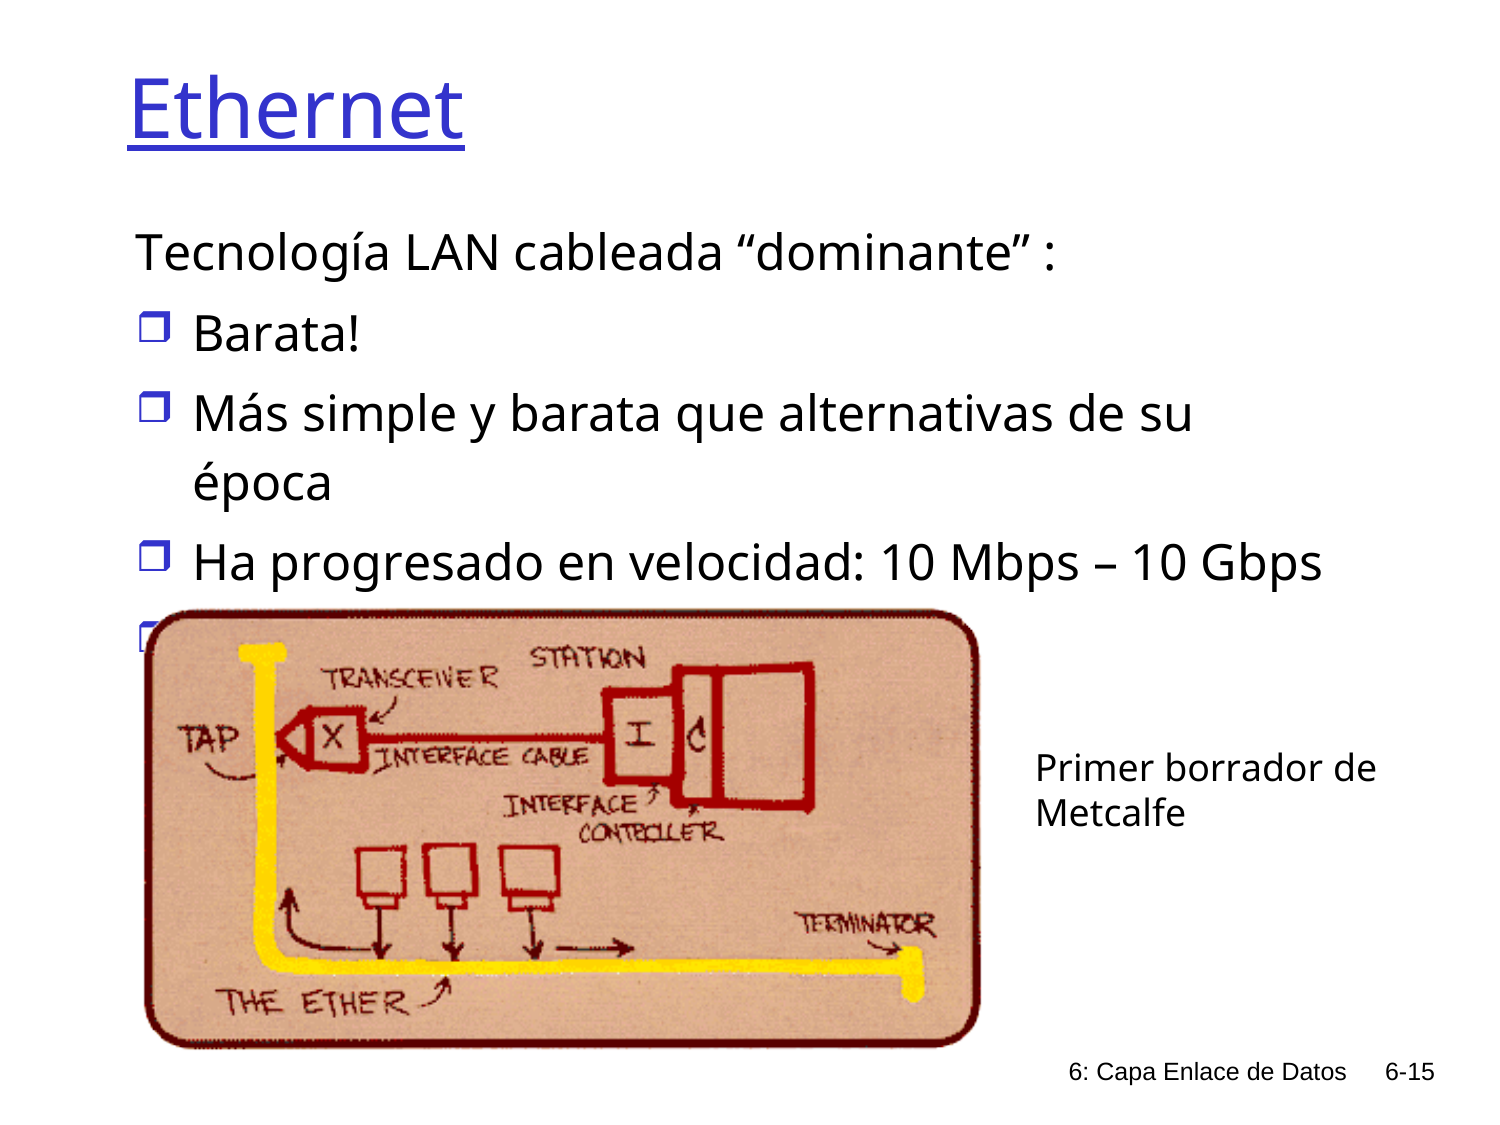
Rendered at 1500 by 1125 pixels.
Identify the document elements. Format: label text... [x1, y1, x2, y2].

picture [136, 602, 988, 1059]
title Ethernet [112, 37, 1388, 176]
text_box Primer borrador de Metcalfe [1020, 736, 1450, 842]
list Tecnología LAN cableada “dominante” : Barata! Más simple y barata que alternativas de su época Ha progresado en velocidad: 10 Mbps – 10 Gbps Un único chip, tasas múltiples. [121, 209, 1355, 617]
